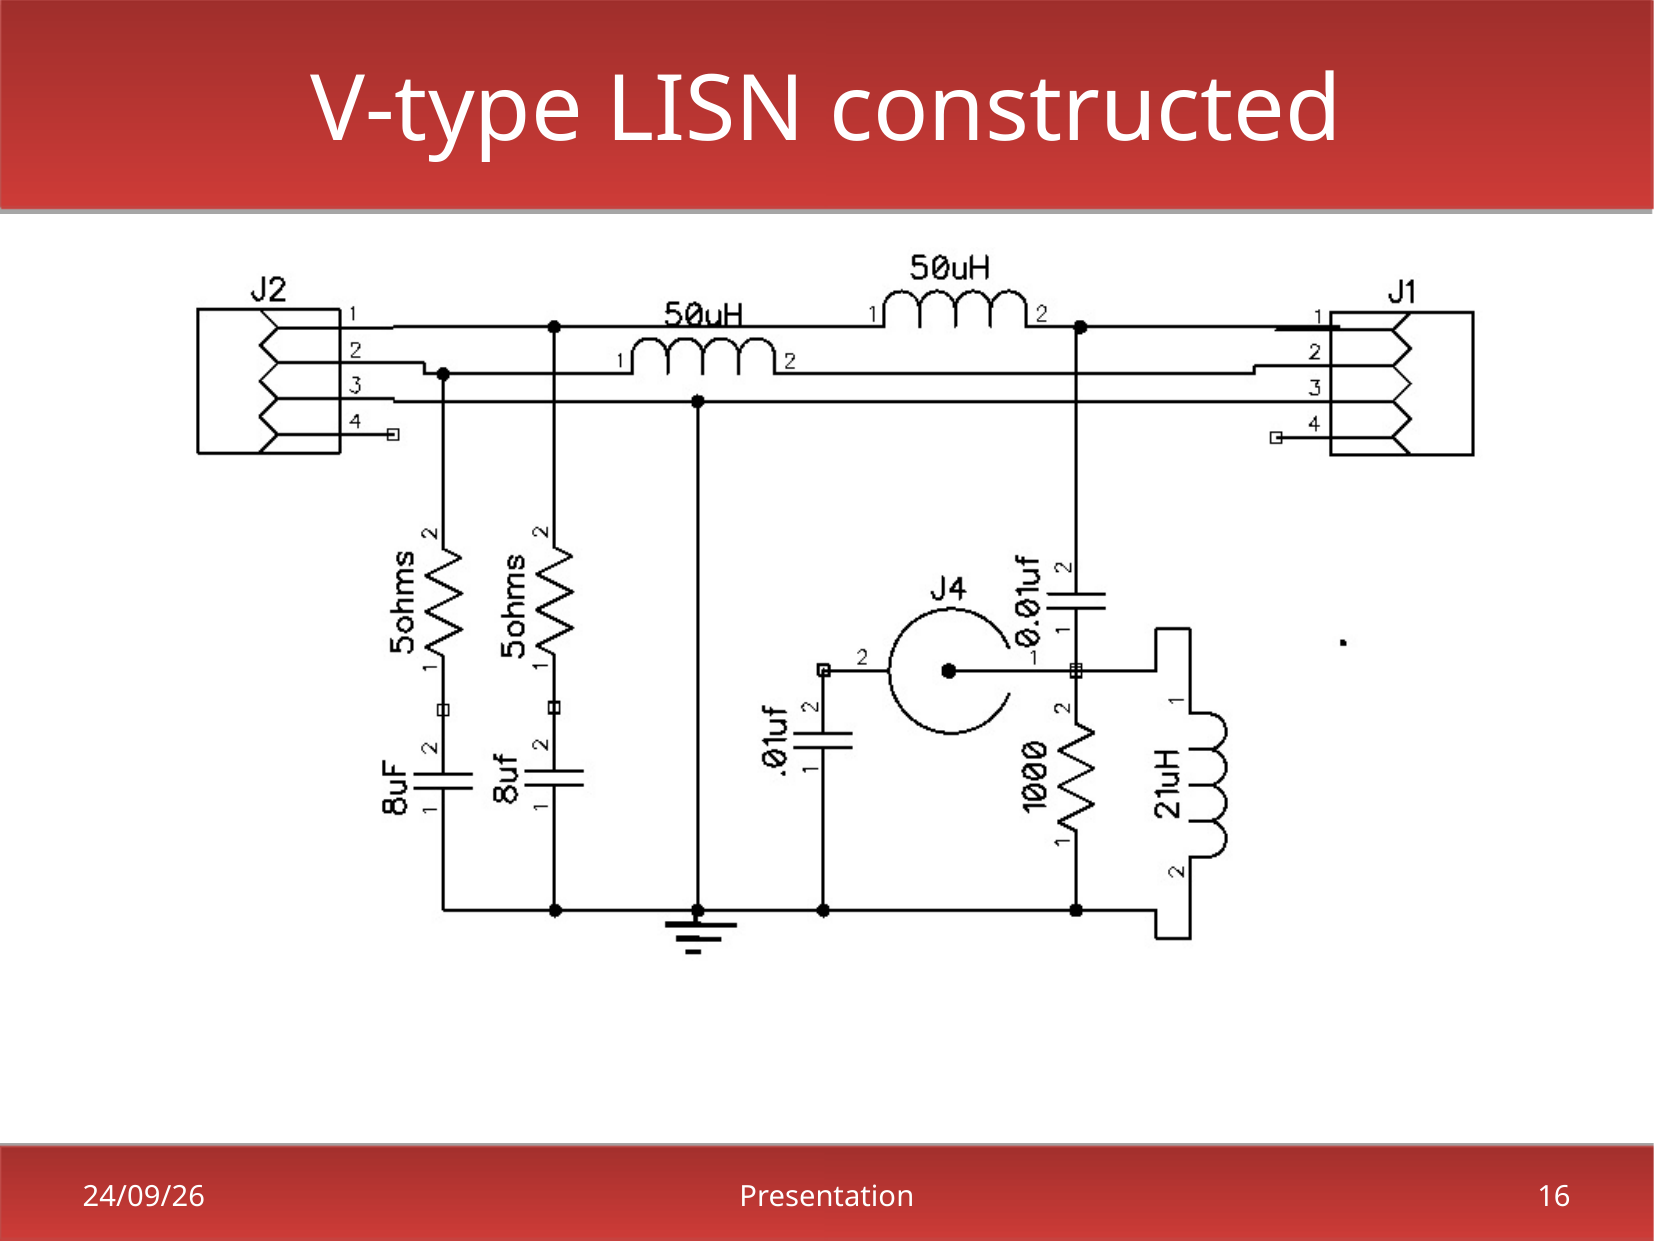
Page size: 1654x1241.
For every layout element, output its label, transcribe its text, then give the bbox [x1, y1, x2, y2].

picture [170, 247, 1503, 1003]
title V-type LISN constructed [59, 31, 1595, 178]
picture [0, 1143, 1654, 1241]
picture [0, 0, 1654, 214]
